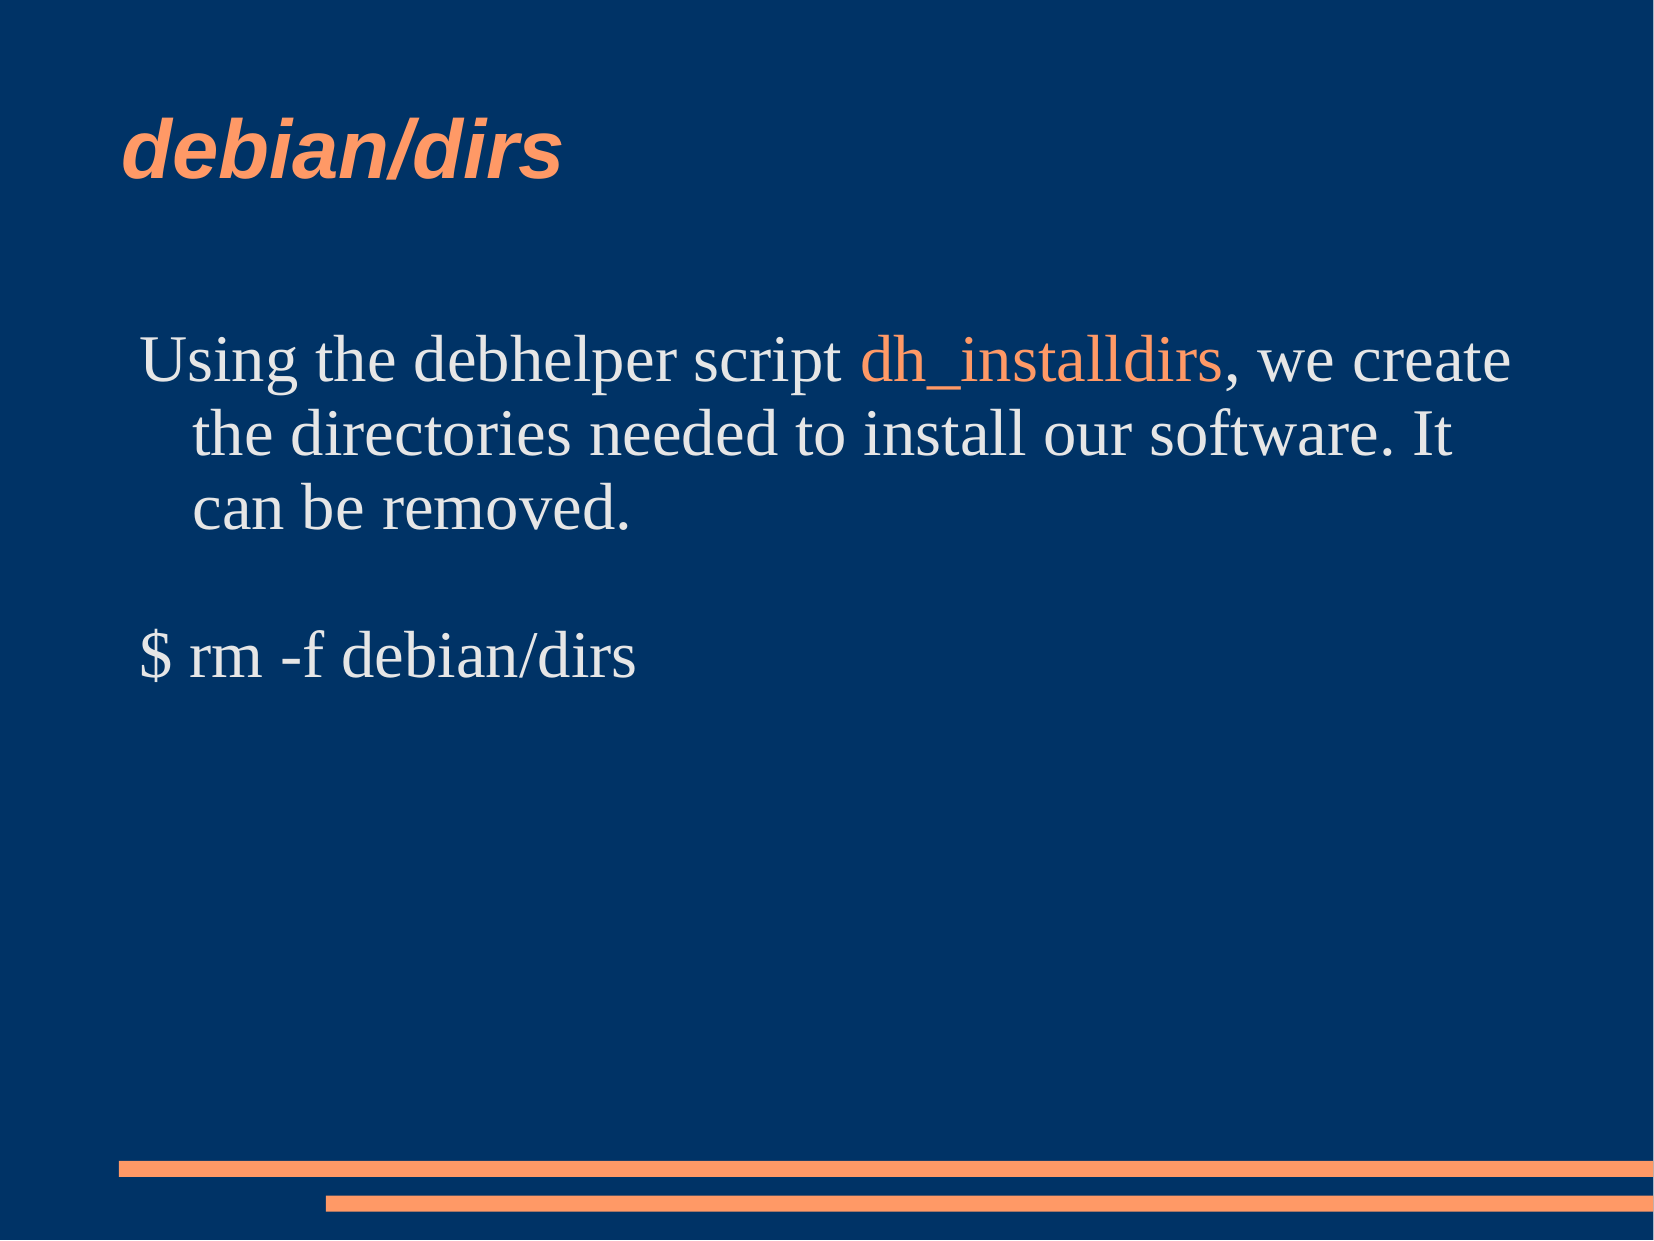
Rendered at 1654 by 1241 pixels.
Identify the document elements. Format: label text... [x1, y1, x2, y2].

title debian/dirs [121, 53, 1534, 247]
list Using the debhelper script dh_installdirs, we create the directories needed to install our software. It can be removed. $ rm -f debian/dirs [121, 322, 1561, 1118]
